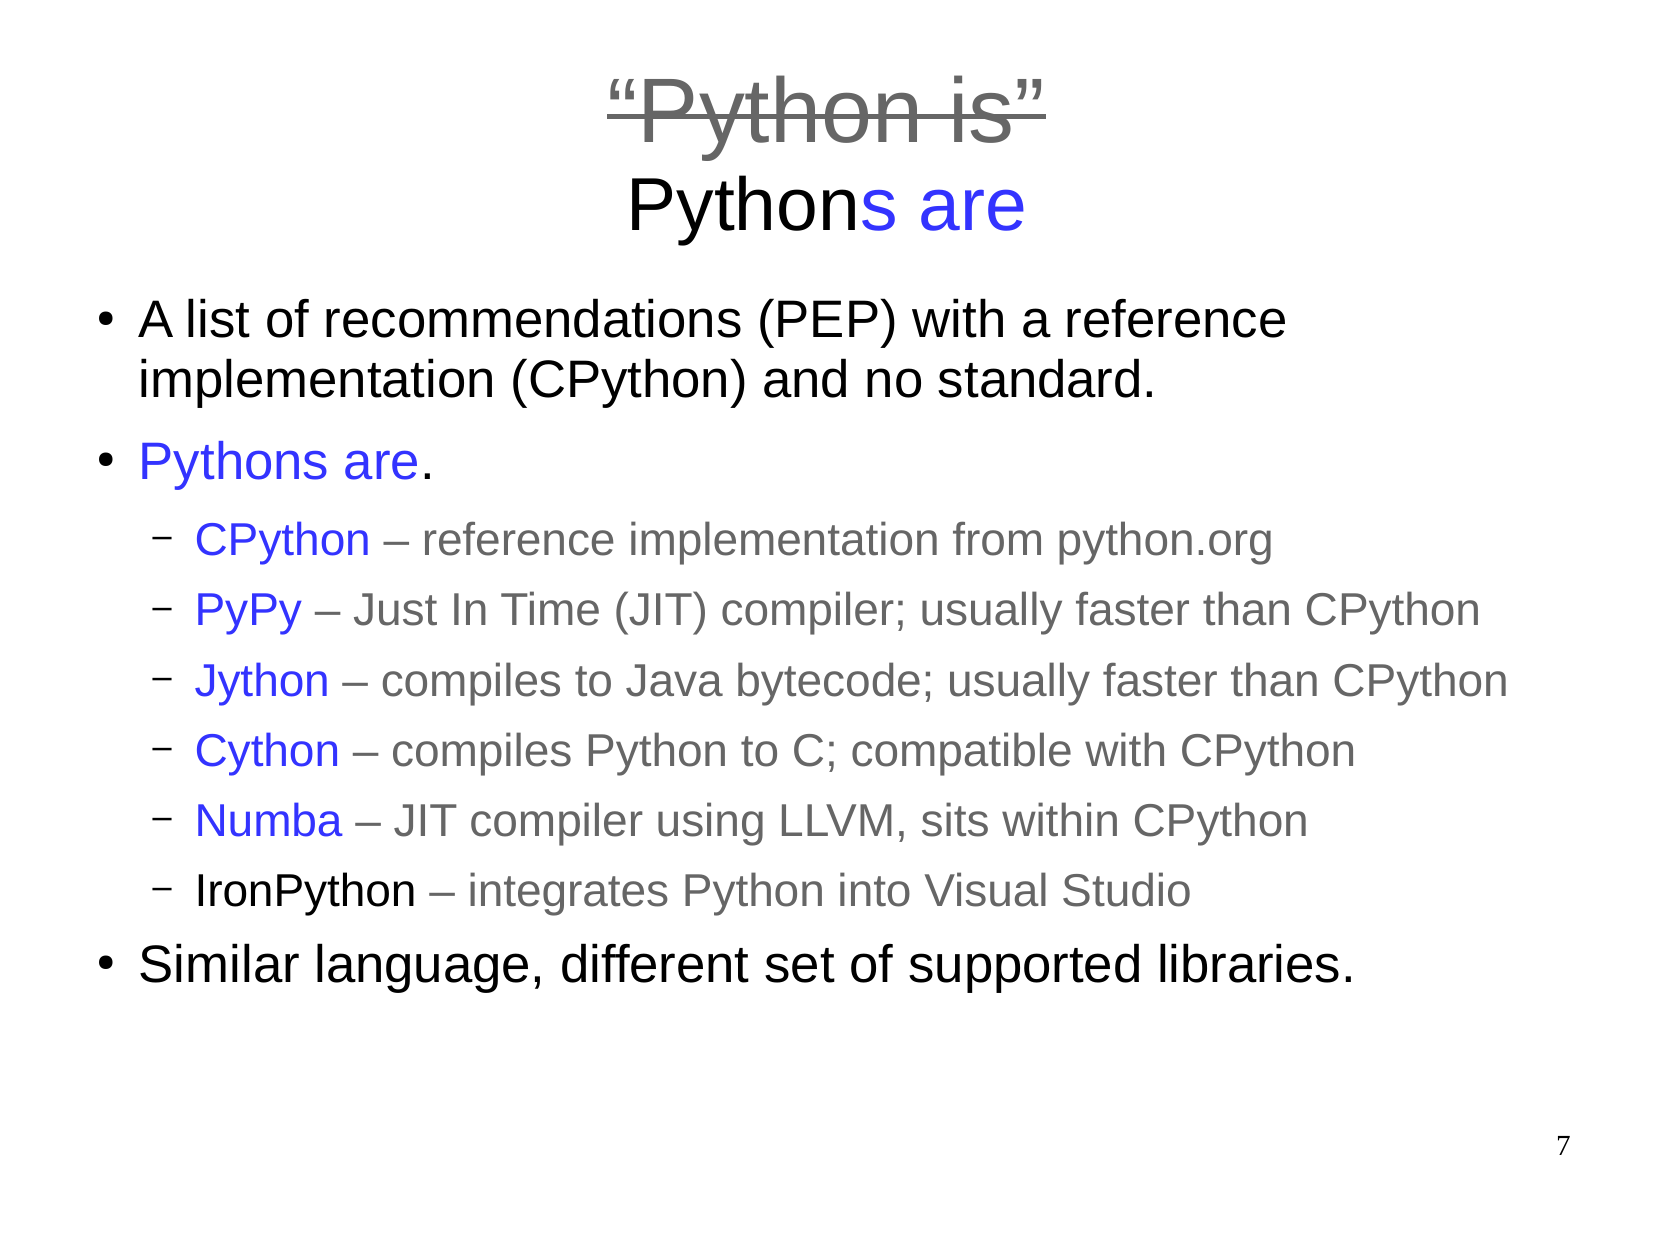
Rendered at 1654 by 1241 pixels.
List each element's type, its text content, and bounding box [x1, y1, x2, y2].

list A list of recommendations (PEP) with a reference implementation (CPython) and no standard. Pythons are. CPython – reference implementation from python.org PyPy – Just In Time (JIT) compiler; usually faster than CPython Jython – compiles to Java bytecode; usually faster than CPython Cython – compiles Python to C; compatible with CPython Numba – JIT compiler using LLVM, sits within CPython IronPython – integrates Python into Visual Studio Similar language, different set of supported libraries. [82, 290, 1571, 1010]
title “Python is” Pythons are [82, 49, 1571, 257]
